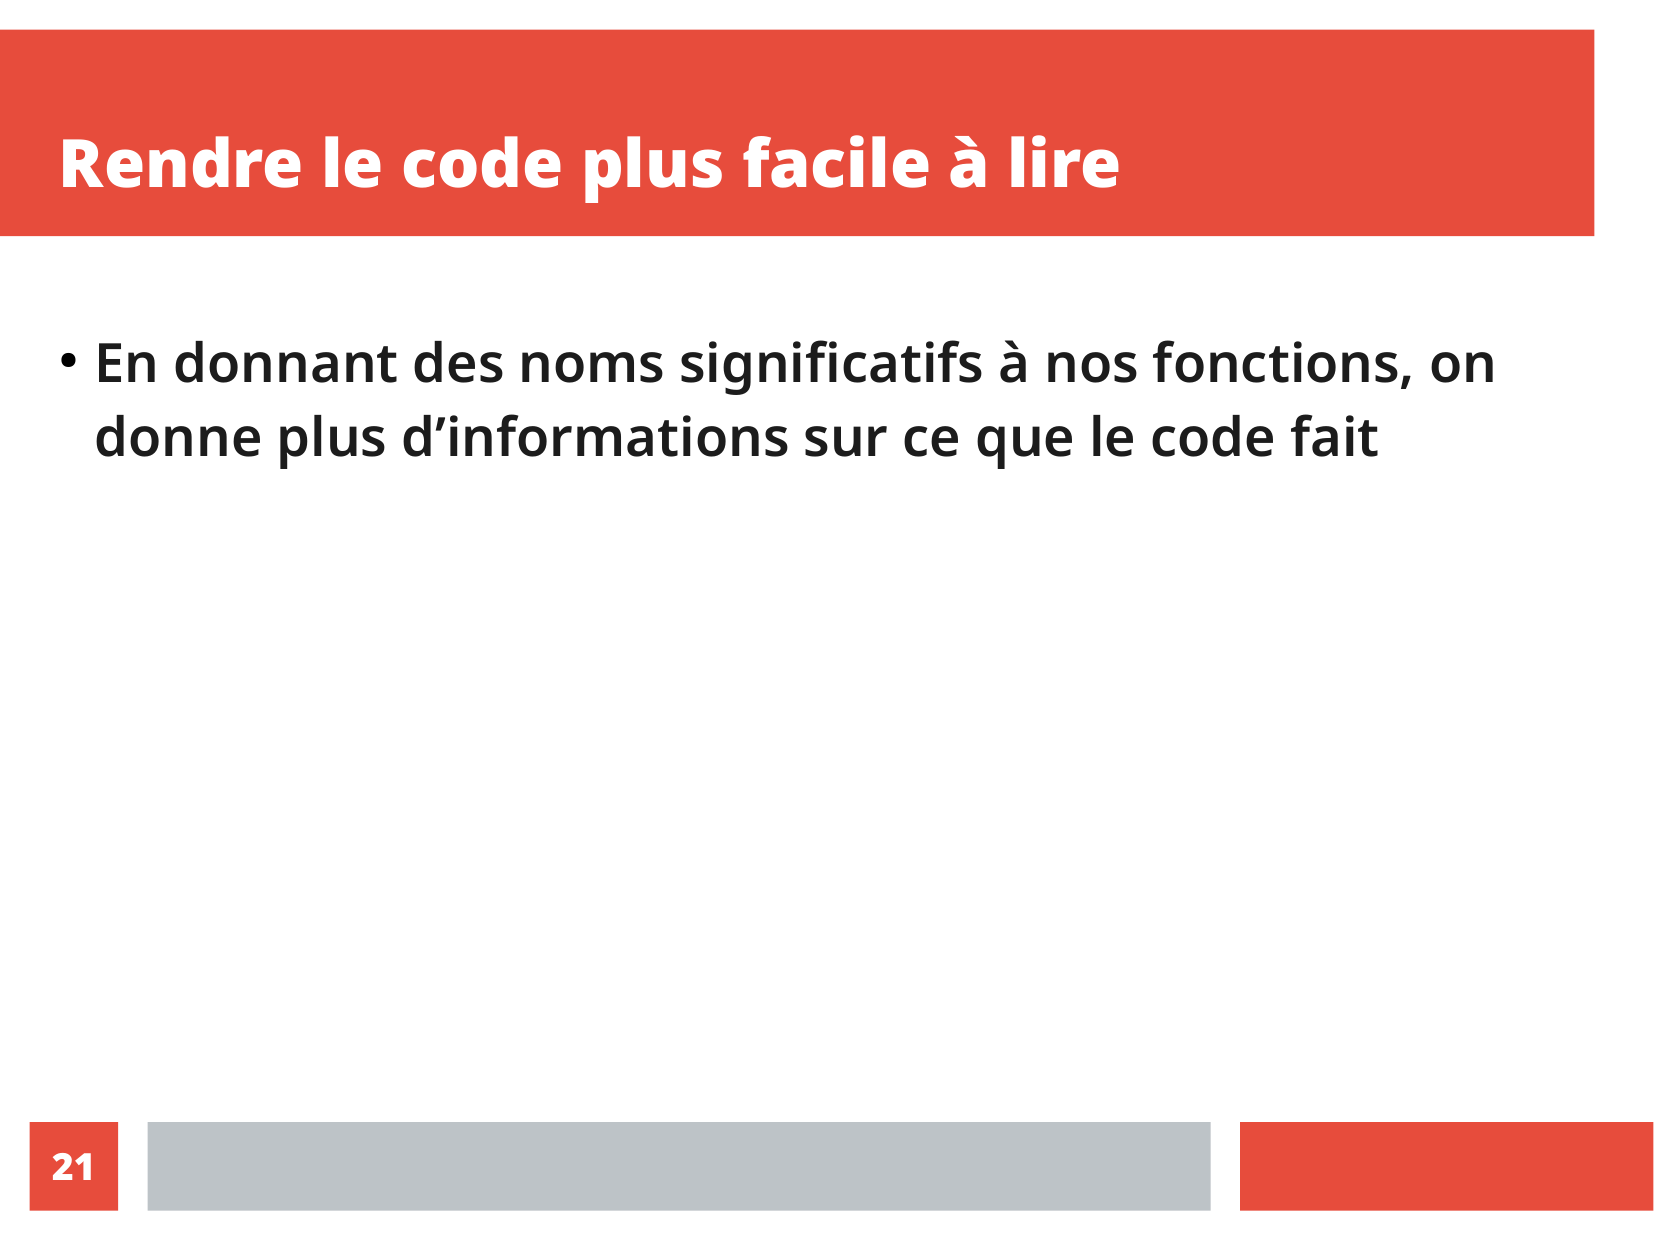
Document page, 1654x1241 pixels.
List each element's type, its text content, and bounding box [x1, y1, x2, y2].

title Rendre le code plus facile à lire [59, 59, 1595, 207]
list En donnant des noms significatifs à nos fonctions, on donne plus d’informations sur ce que le code fait [59, 324, 1565, 1093]
